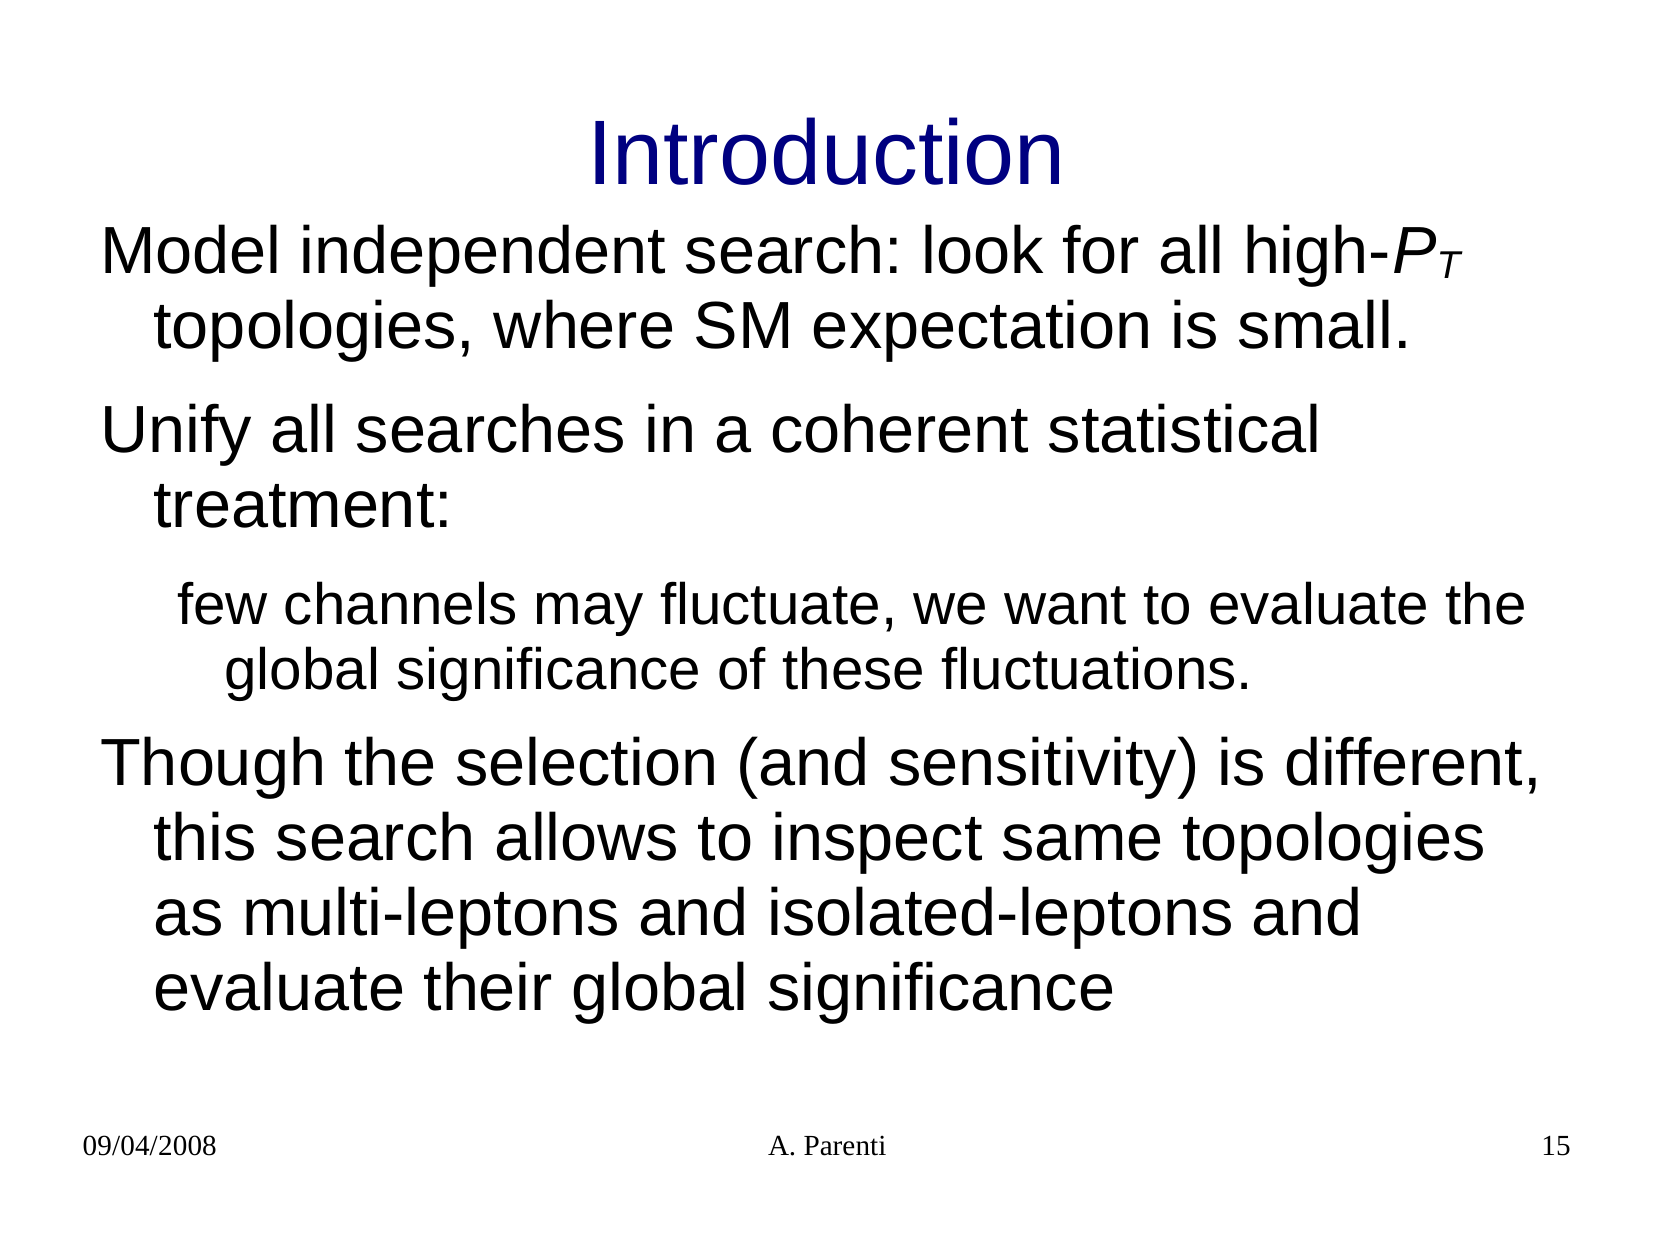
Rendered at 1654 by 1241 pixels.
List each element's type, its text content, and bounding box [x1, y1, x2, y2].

title Introduction [82, 49, 1571, 257]
list Model independent search: look for all high-PT topologies, where SM expectation is small. Unify all searches in a coherent statistical treatment: few channels may fluctuate, we want to evaluate the global significance of these fluctuations. Though the selection (and sensitivity) is different, this search allows to inspect same topologies as multi-leptons and isolated-leptons and evaluate their global significance [82, 257, 1571, 1121]
